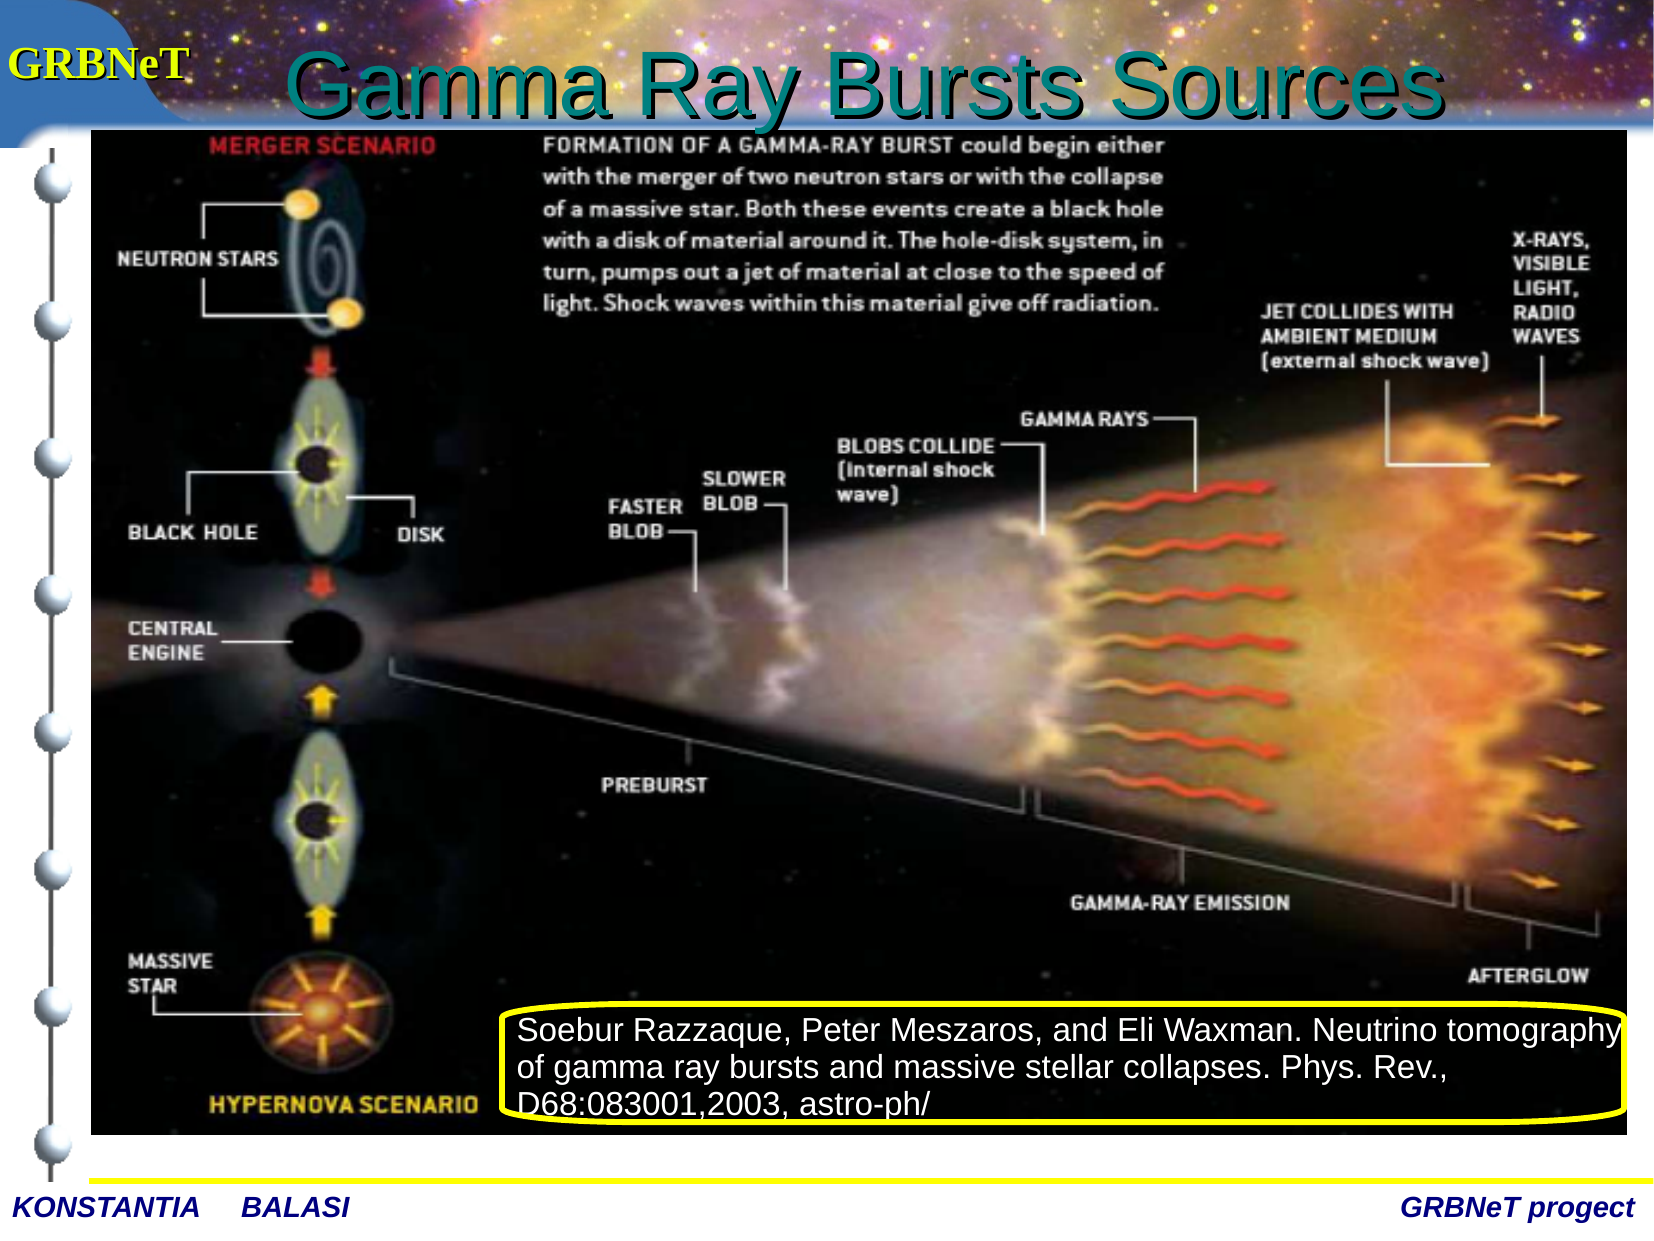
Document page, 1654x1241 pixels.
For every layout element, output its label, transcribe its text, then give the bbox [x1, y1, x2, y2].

text_box Soebur Razzaque, Peter Meszaros, and Eli Waxman. Neutrino tomography of gamma ray bursts and massive stellar collapses. Phys. Rev., D68:083001,2003, astro-ph/ [501, 1003, 1654, 1130]
title GRBNeT [0, 0, 76, 131]
picture [0, 131, 1627, 1181]
text_box Gamma Ray Bursts Sources [76, 0, 1654, 187]
text_box KONSTANTIA BALASI GRBNeT progect [0, 1181, 1654, 1232]
text_box Soebur Razzaque, Peter Meszaros, and Eli Waxman. Neutrino tomography of gamma ray bursts and massive stellar collapses. Phys. Rev., D68:083001,2003, astro-ph/ [505, 1007, 1621, 1119]
